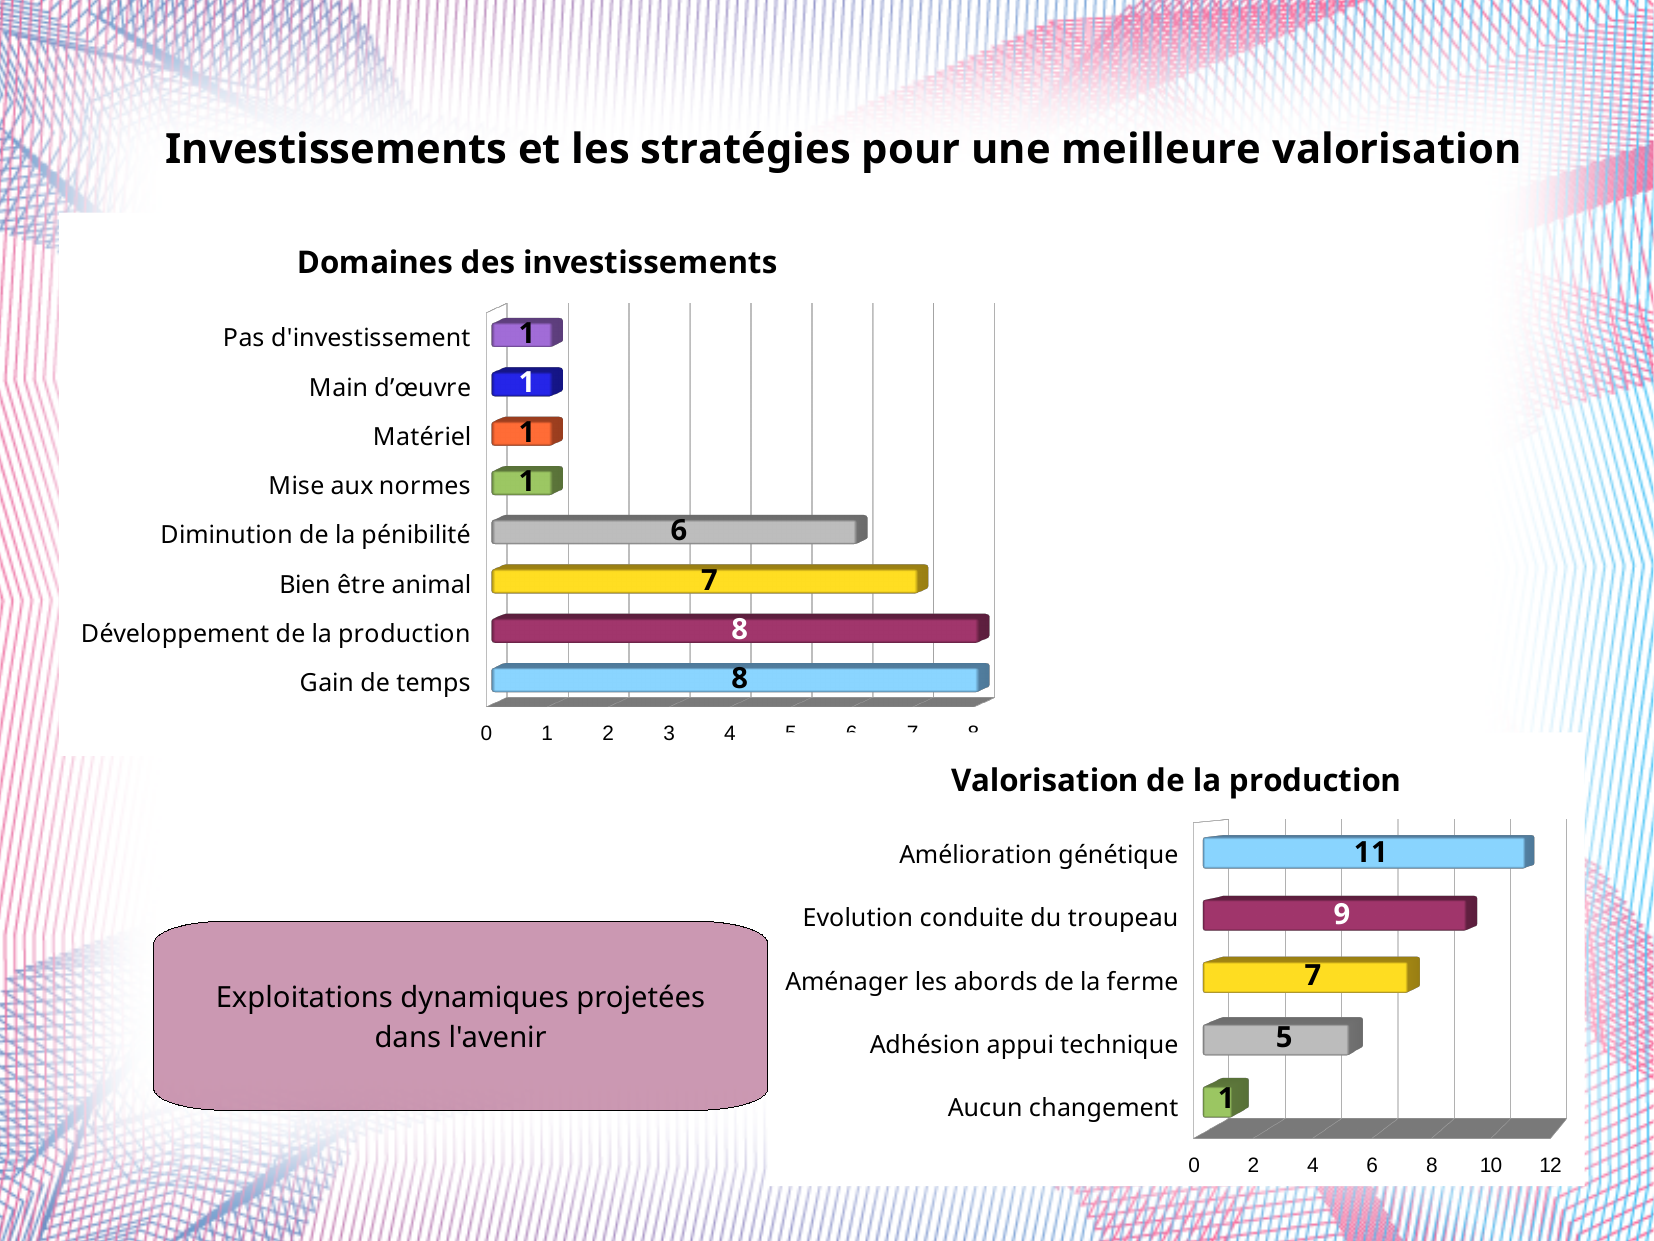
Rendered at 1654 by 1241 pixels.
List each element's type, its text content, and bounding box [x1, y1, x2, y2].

text_box Exploitations dynamiques projetées dans l'avenir [153, 921, 768, 1111]
title Investissements et les stratégies pour une meilleure valorisation [94, 82, 1583, 213]
chart [59, 212, 1585, 1187]
picture [0, 0, 1654, 1241]
